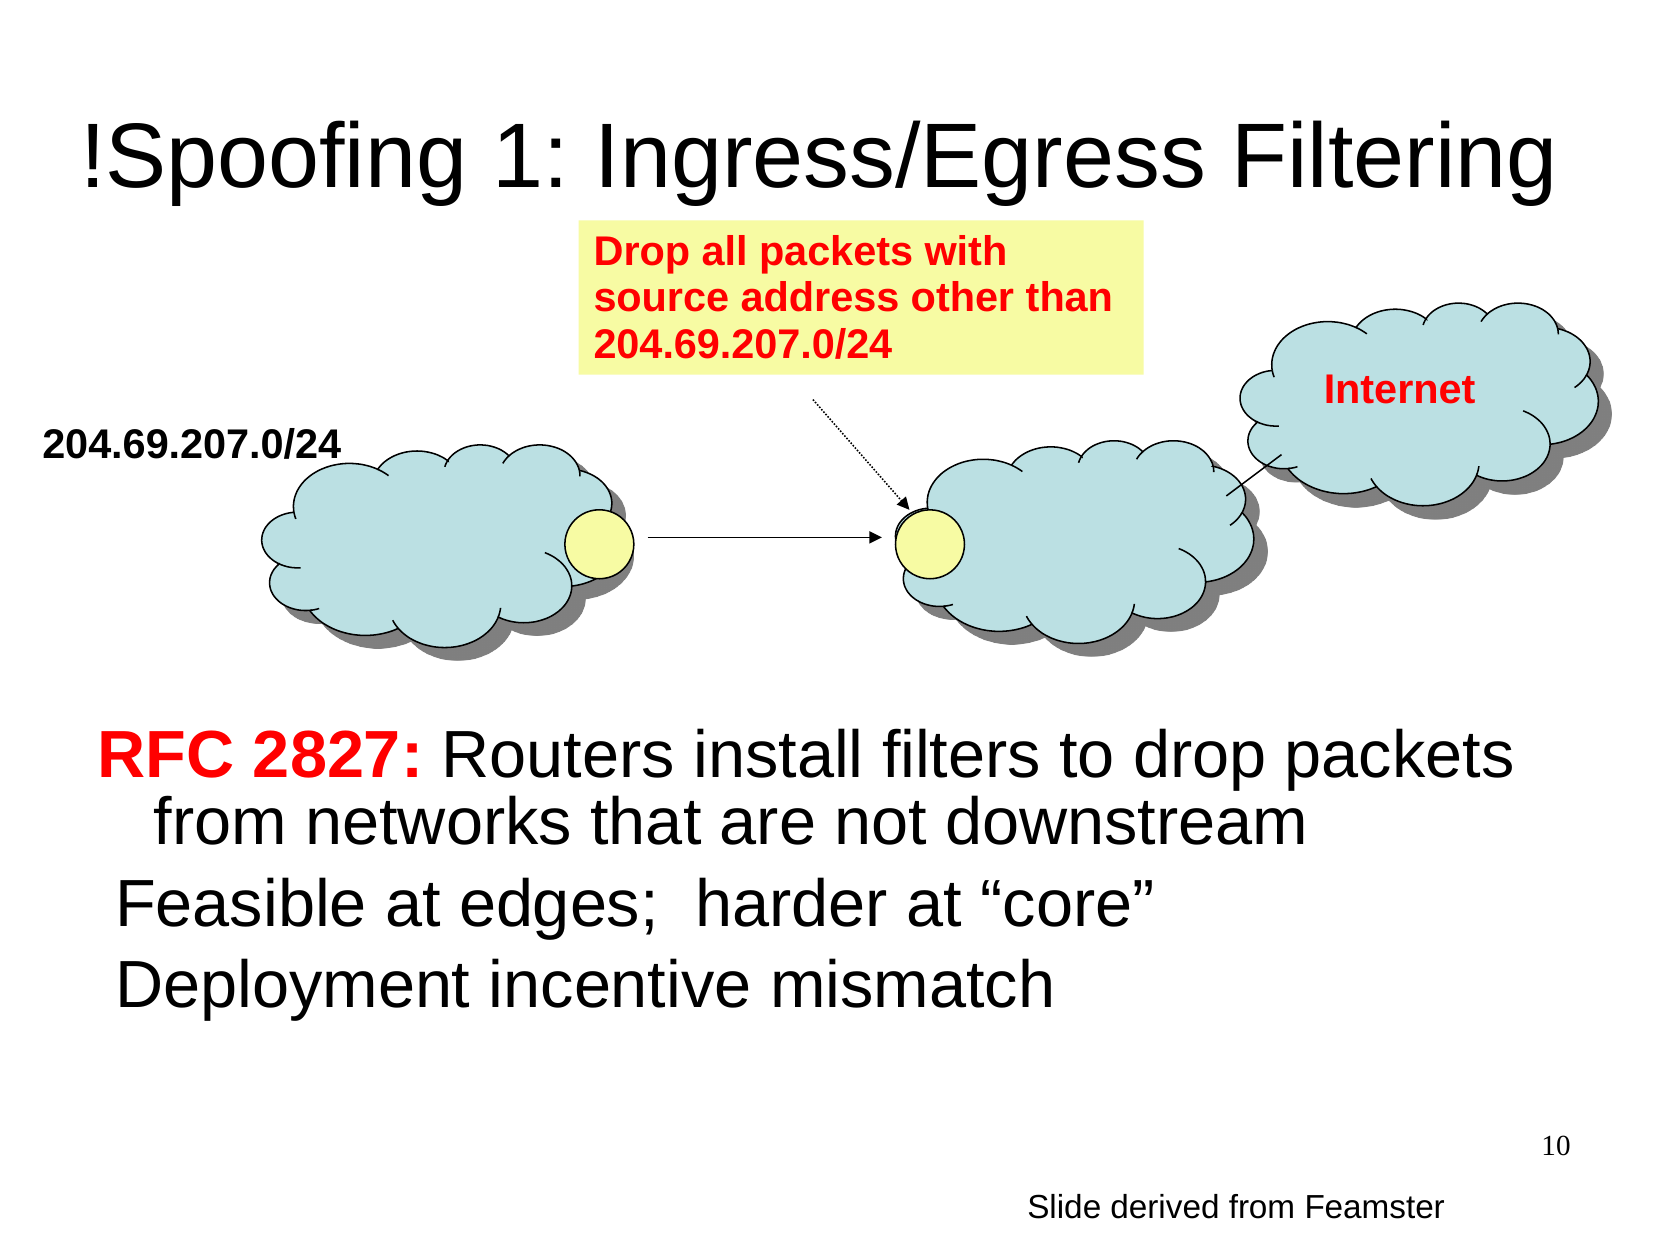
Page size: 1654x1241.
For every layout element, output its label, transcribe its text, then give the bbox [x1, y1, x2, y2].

text_box Slide derived from Feamster [1012, 1181, 1613, 1238]
text_box [1240, 303, 1599, 506]
text_box Drop all packets with source address other than 204.69.207.0/24 [578, 220, 1144, 375]
title !Spoofing 1: Ingress/Egress Filtering [27, 52, 1613, 260]
text_box [895, 440, 1254, 644]
text_box Internet [1308, 358, 1585, 420]
list RFC 2827: Routers install filters to drop packets from networks that are not downstream Feasible at edges; harder at “core” Deployment incentive mismatch [82, 715, 1571, 1241]
text_box 204.69.207.0/24 [27, 413, 373, 476]
text_box [261, 444, 634, 648]
